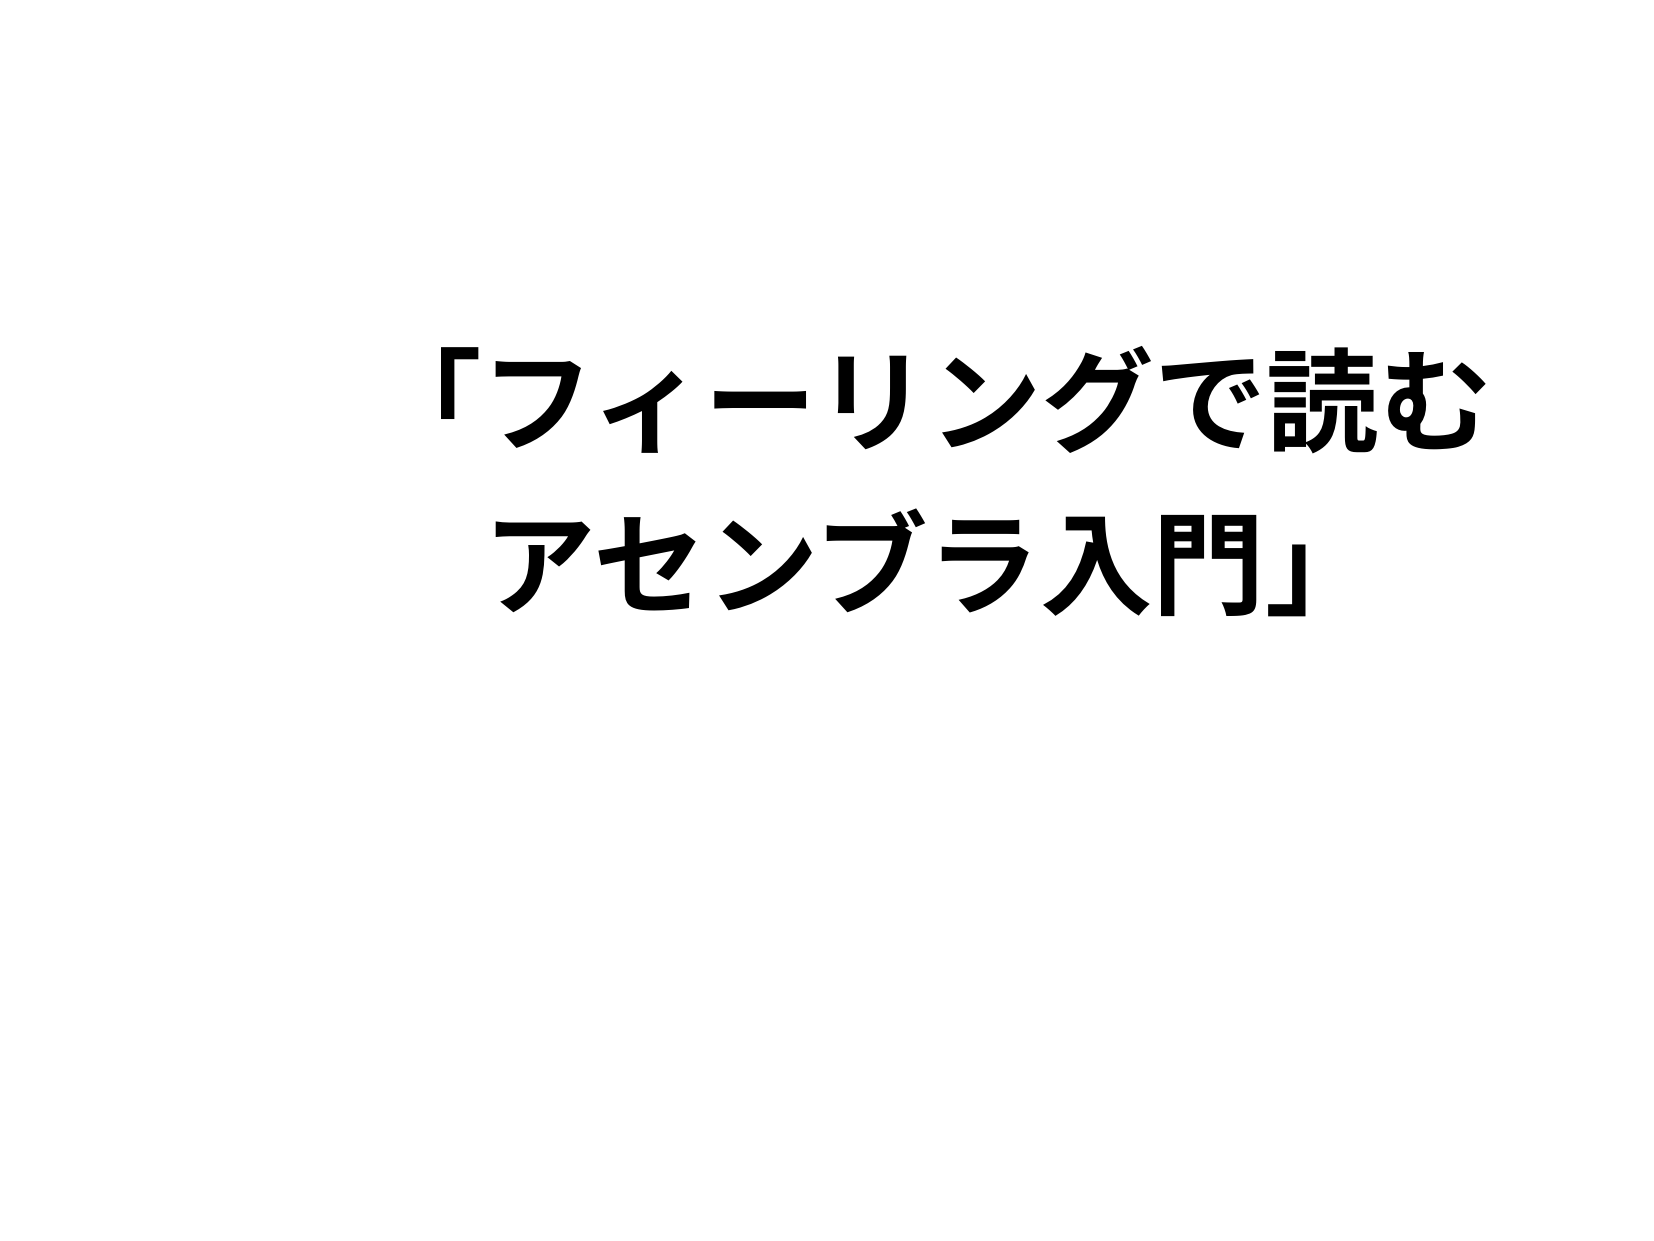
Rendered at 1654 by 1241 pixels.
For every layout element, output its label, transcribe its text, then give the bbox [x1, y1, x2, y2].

text_box 「フィーリングで読む アセンブラ入門」 [354, 305, 1342, 563]
